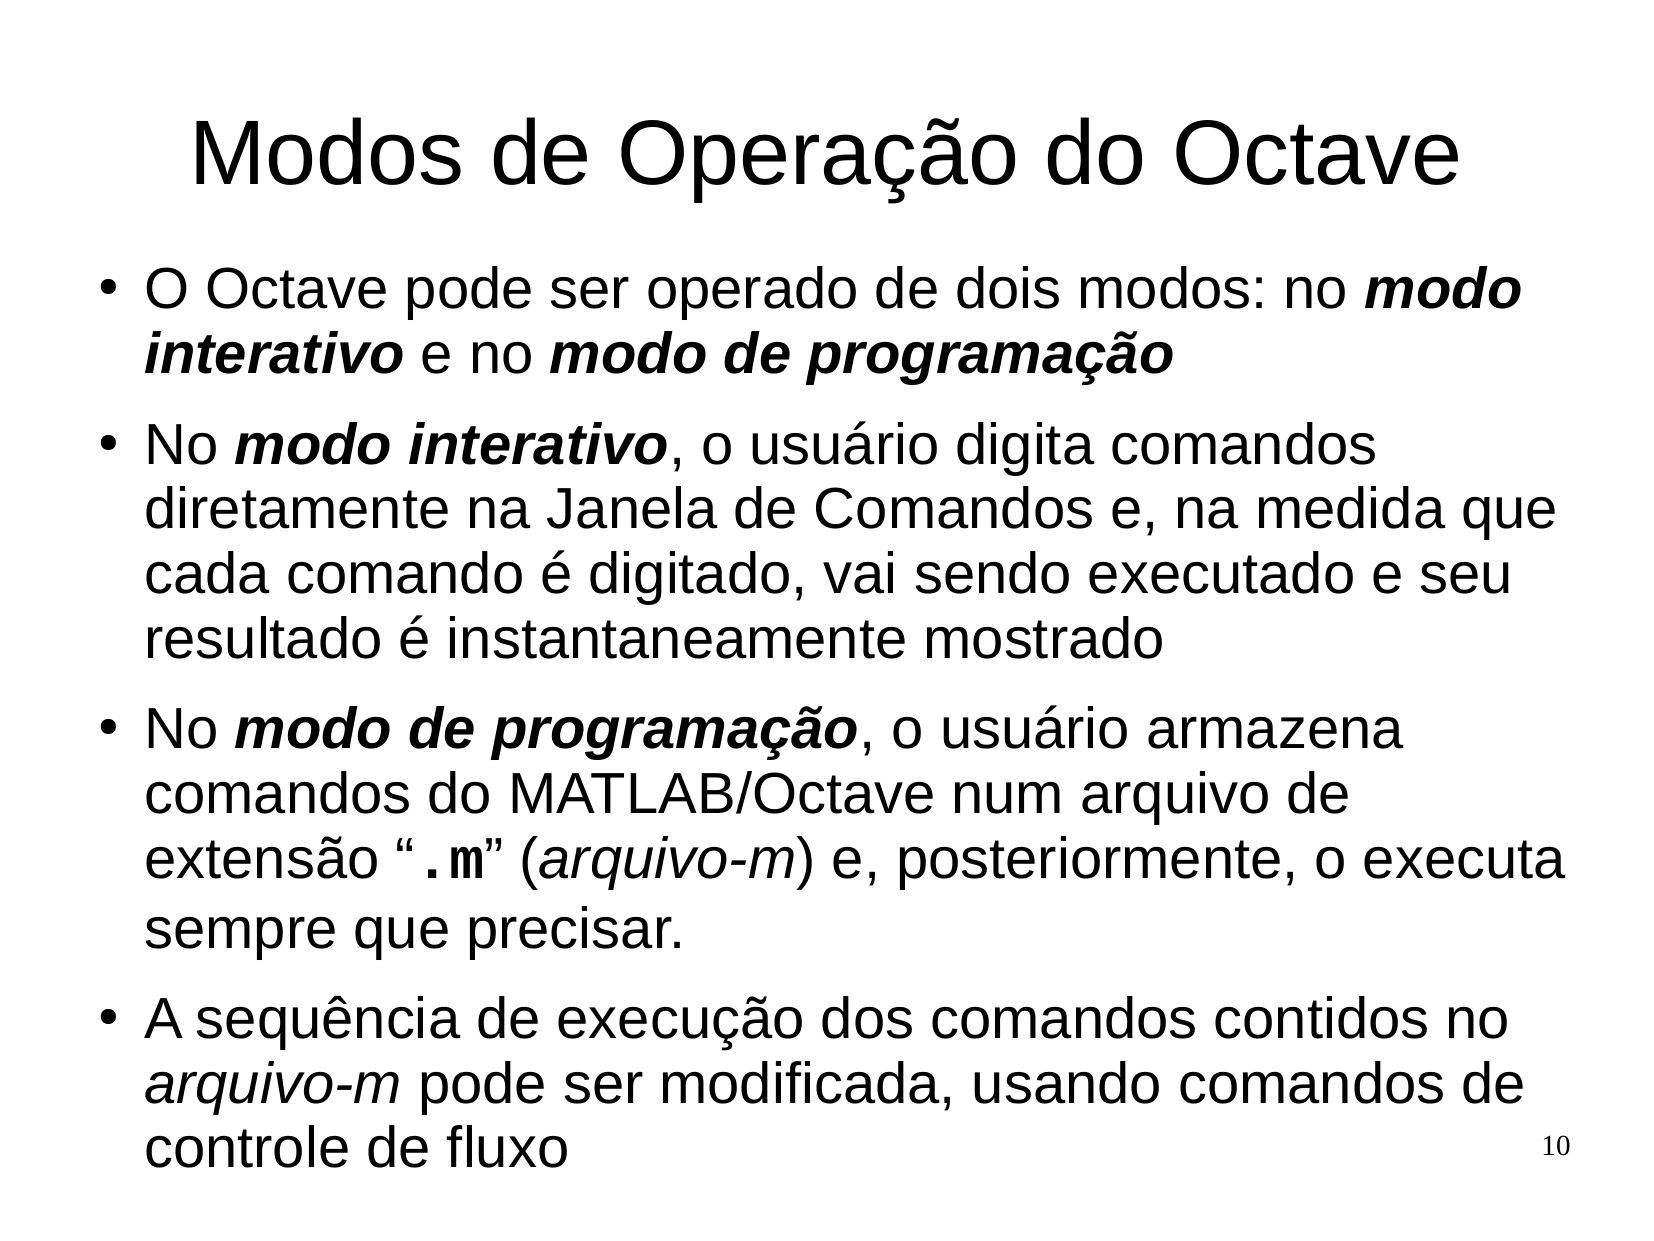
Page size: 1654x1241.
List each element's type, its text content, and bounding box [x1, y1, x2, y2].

title Modos de Operação do Octave [82, 49, 1571, 256]
list O Octave pode ser operado de dois modos: no modo interativo e no modo de programação No modo interativo, o usuário digita comandos diretamente na Janela de Comandos e, na medida que cada comando é digitado, vai sendo executado e seu resultado é instantaneamente mostrado No modo de programação, o usuário armazena comandos do MATLAB/Octave num arquivo de extensão “.m” (arquivo-m) e, posteriormente, o executa sempre que precisar. A sequência de execução dos comandos contidos no arquivo-m pode ser modificada, usando comandos de controle de fluxo [82, 256, 1571, 1193]
